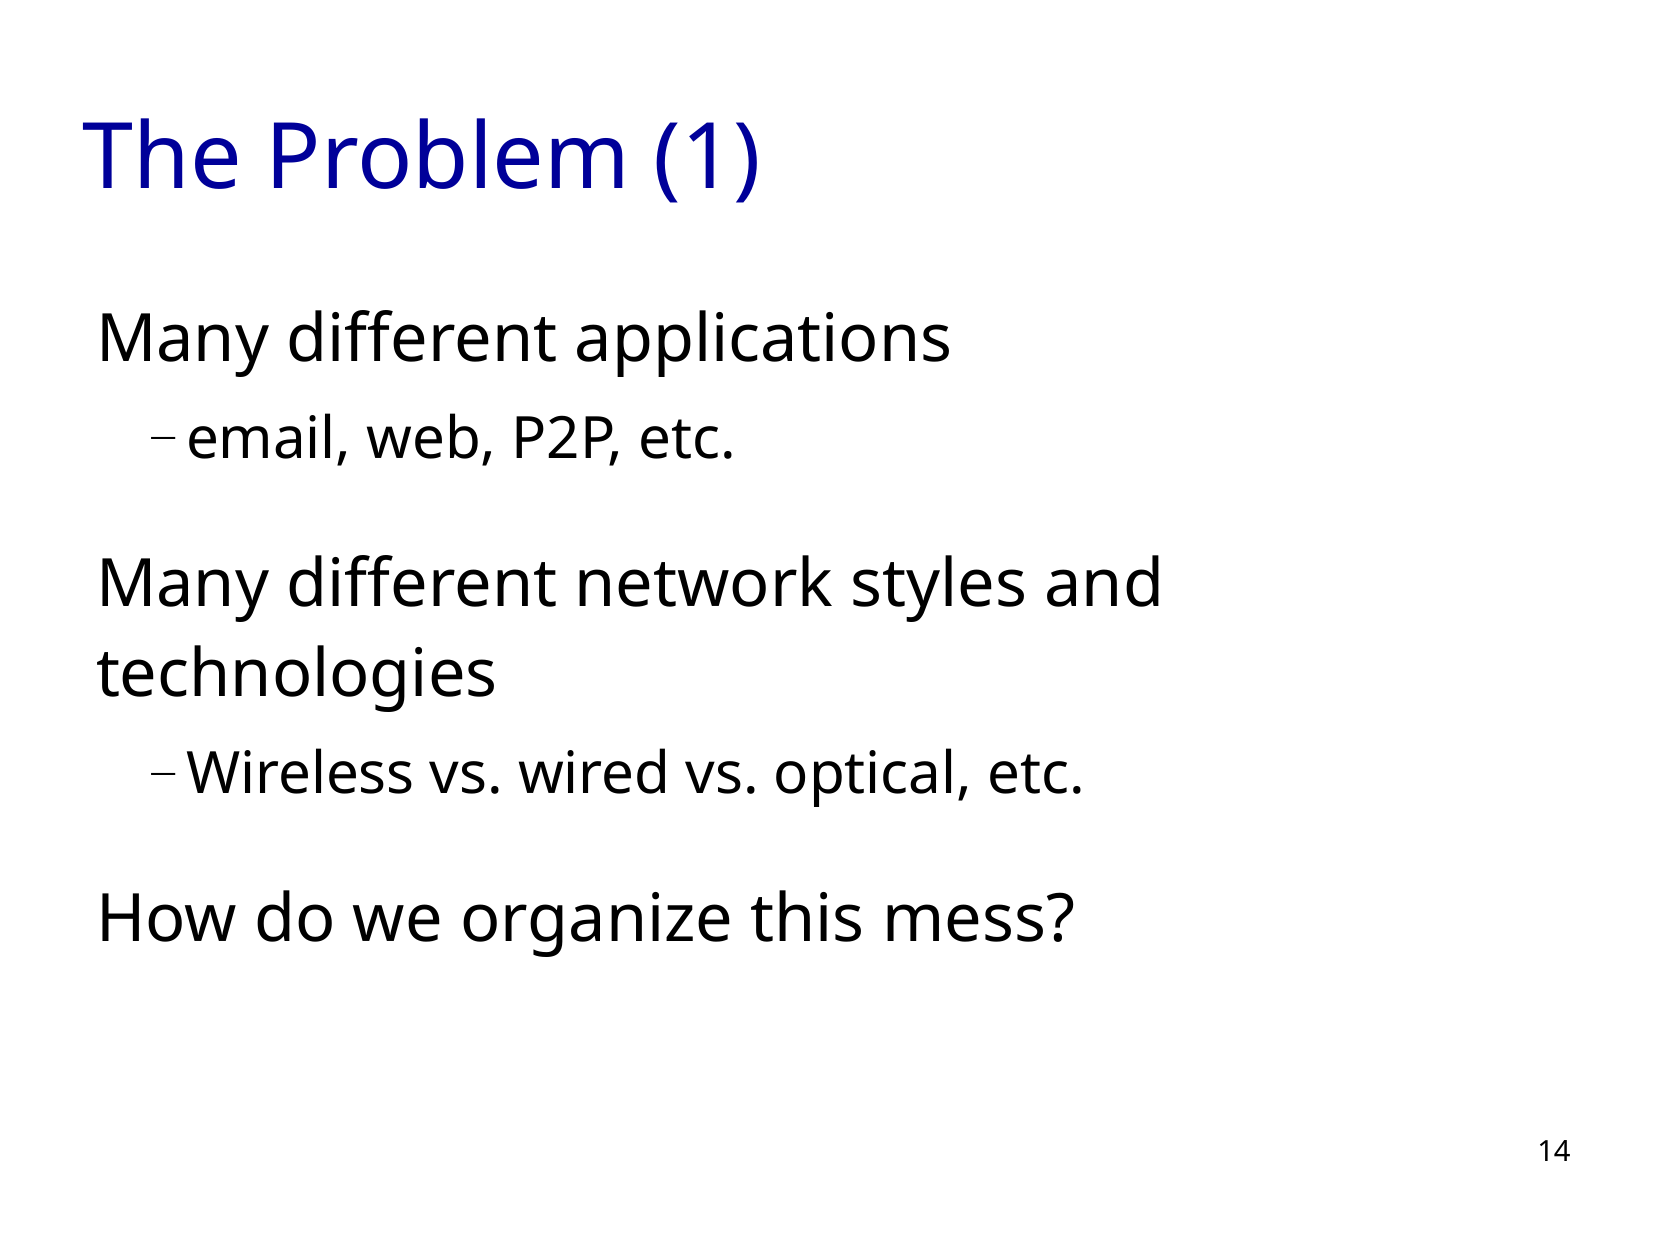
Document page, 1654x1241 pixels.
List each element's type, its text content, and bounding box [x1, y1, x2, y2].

title The Problem (1) [82, 49, 1571, 257]
list Many different applications email, web, P2P, etc. Many different network styles and technologies Wireless vs. wired vs. optical, etc. How do we organize this mess? [60, 290, 1571, 1096]
